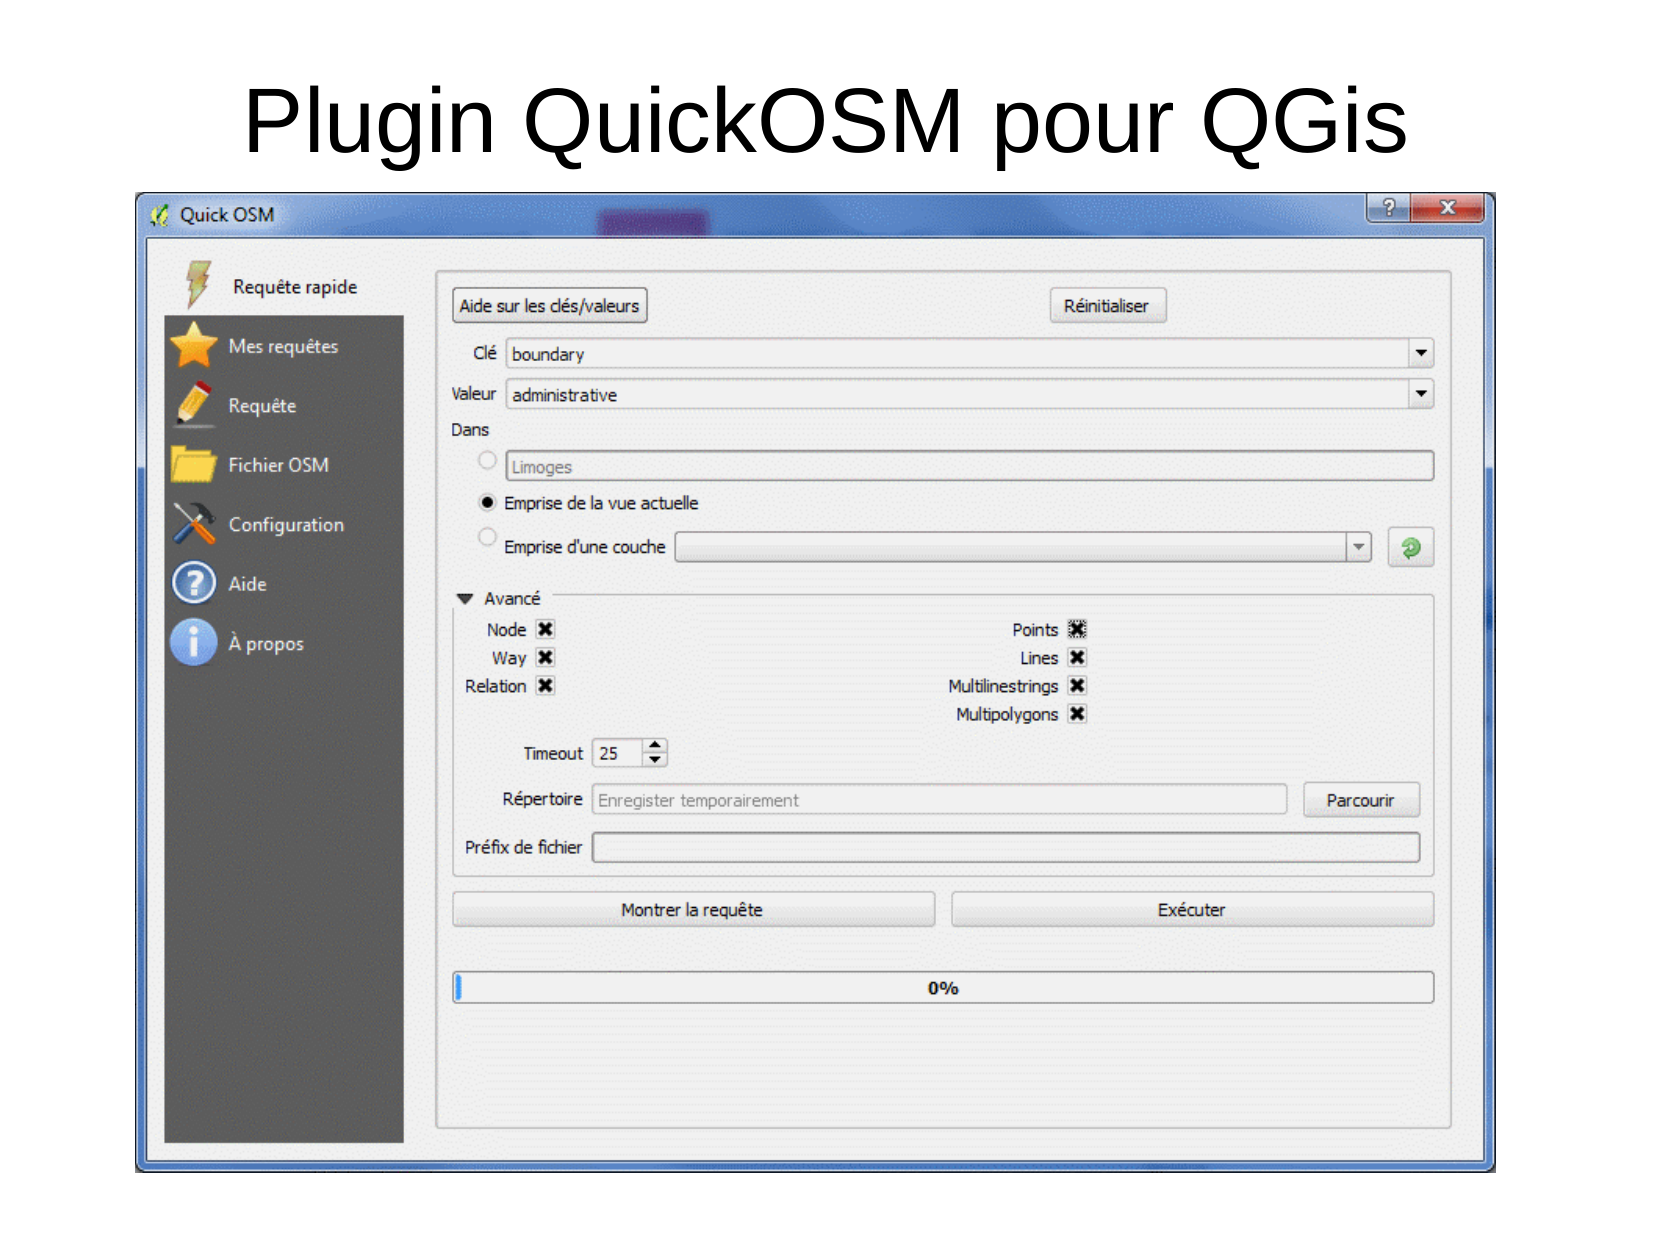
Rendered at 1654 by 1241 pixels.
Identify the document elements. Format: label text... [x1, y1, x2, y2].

title Plugin QuickOSM pour QGis [82, 49, 1571, 193]
picture [135, 192, 1496, 1173]
